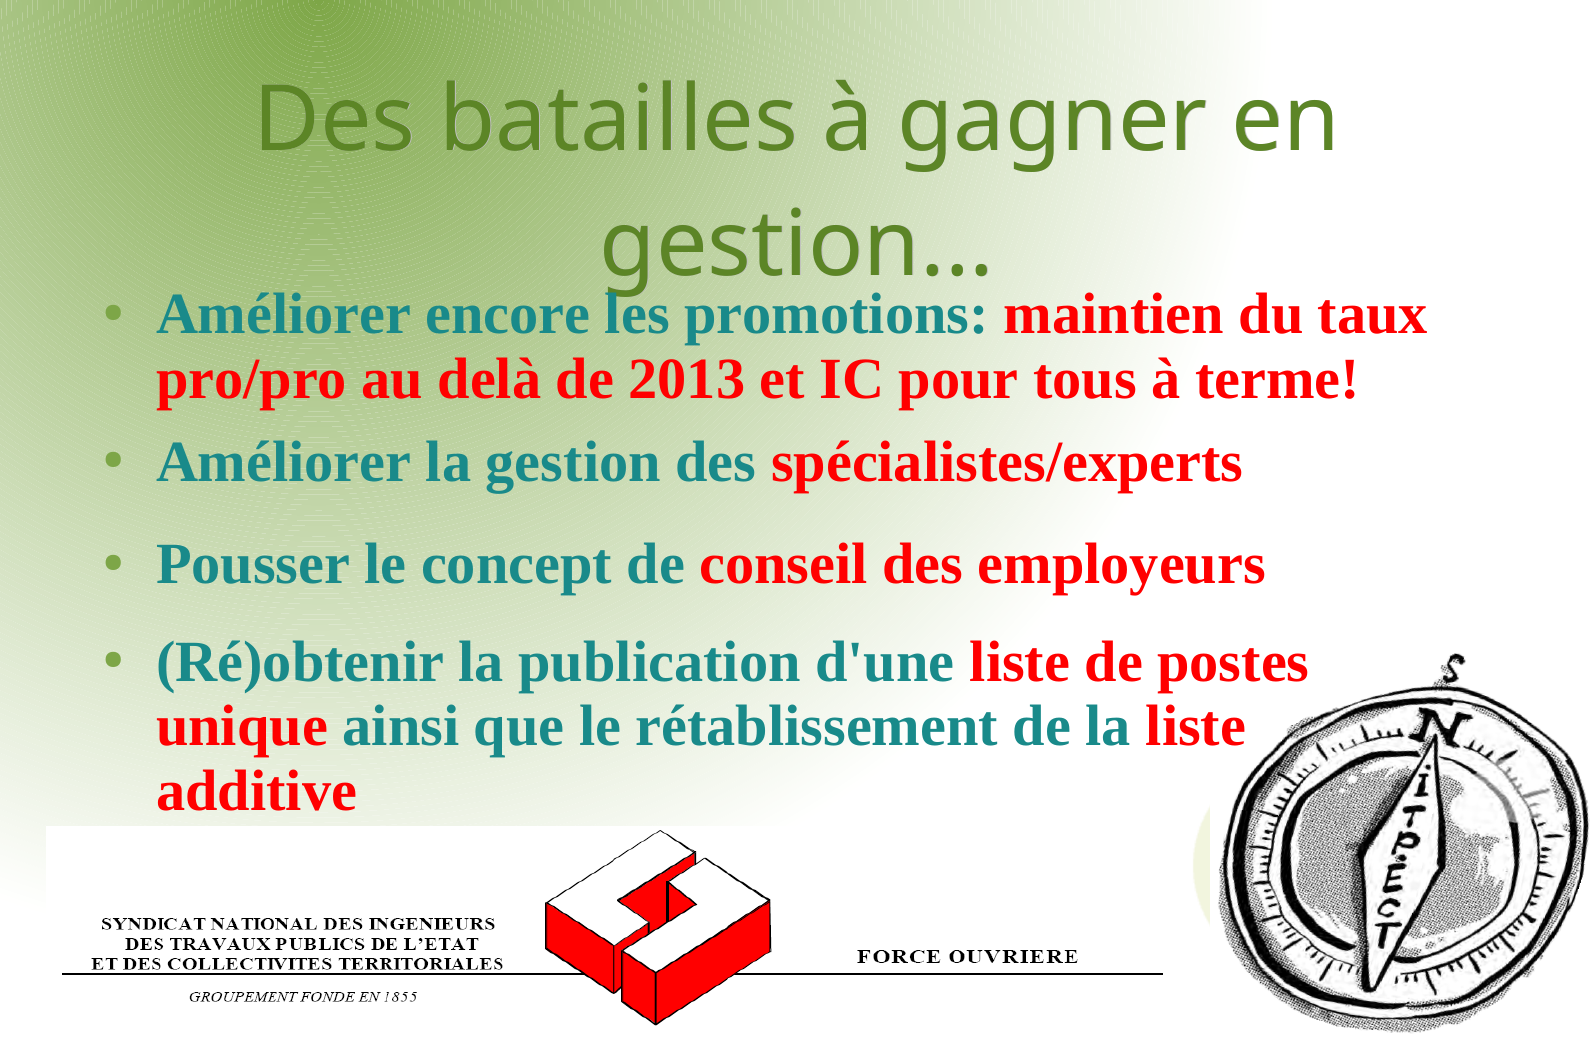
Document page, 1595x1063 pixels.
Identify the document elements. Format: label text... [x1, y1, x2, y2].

list Pousser le concept de conseil des employeurs [85, 531, 1447, 621]
title Des batailles à gagner en gestion... [59, 88, 1536, 266]
list (Ré)obtenir la publication d'une liste de postes unique ainsi que le rétablissement de la liste additive [85, 629, 1447, 827]
list Améliorer encore les promotions: maintien du taux pro/pro au delà de 2013 et IC pour tous à terme! [85, 281, 1447, 414]
list Améliorer la gestion des spécialistes/experts [85, 429, 1447, 518]
picture [46, 649, 1595, 1038]
